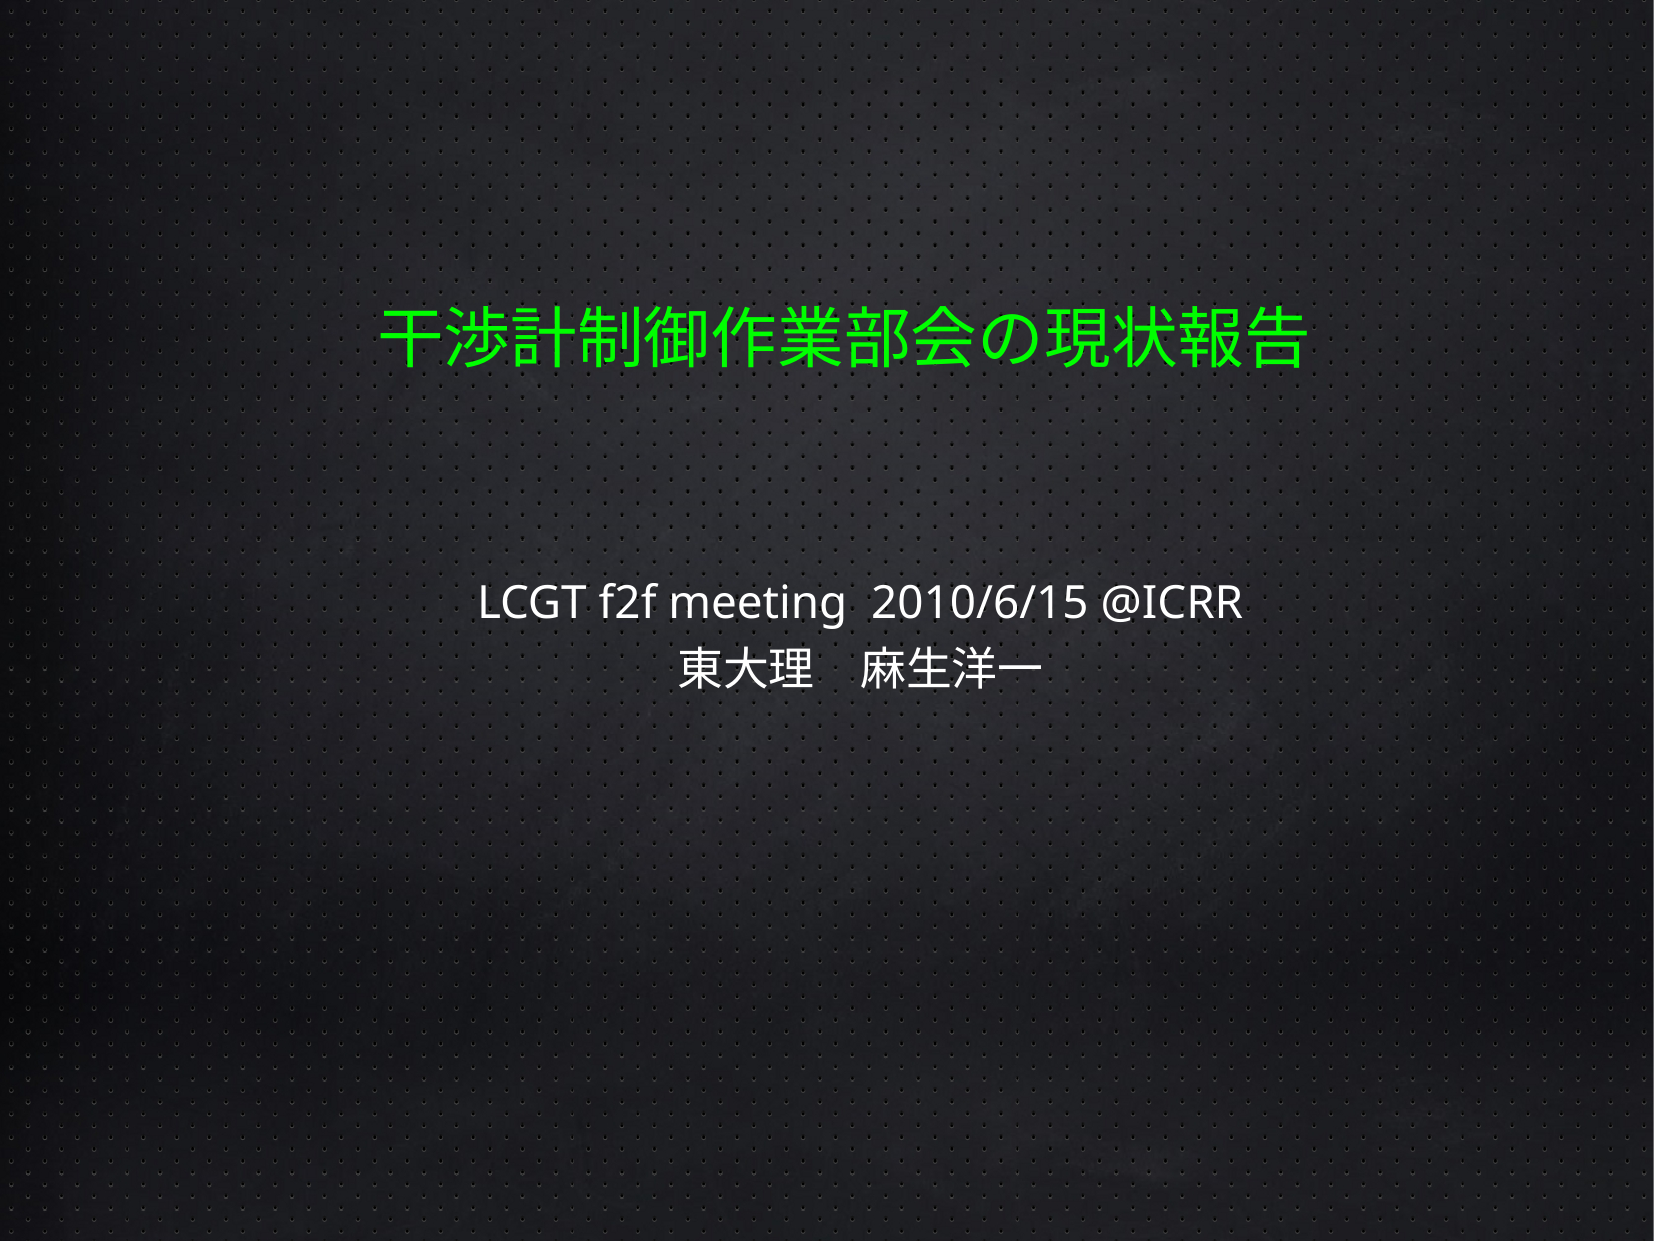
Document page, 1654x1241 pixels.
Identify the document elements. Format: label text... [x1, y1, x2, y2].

text_box LCGT f2f meeting 2010/6/15 @ICRR 東大理 麻生洋一 [462, 562, 1212, 669]
picture [0, 0, 1654, 1241]
text_box 干渉計制御作業部会の現状報告 [362, 278, 1327, 360]
